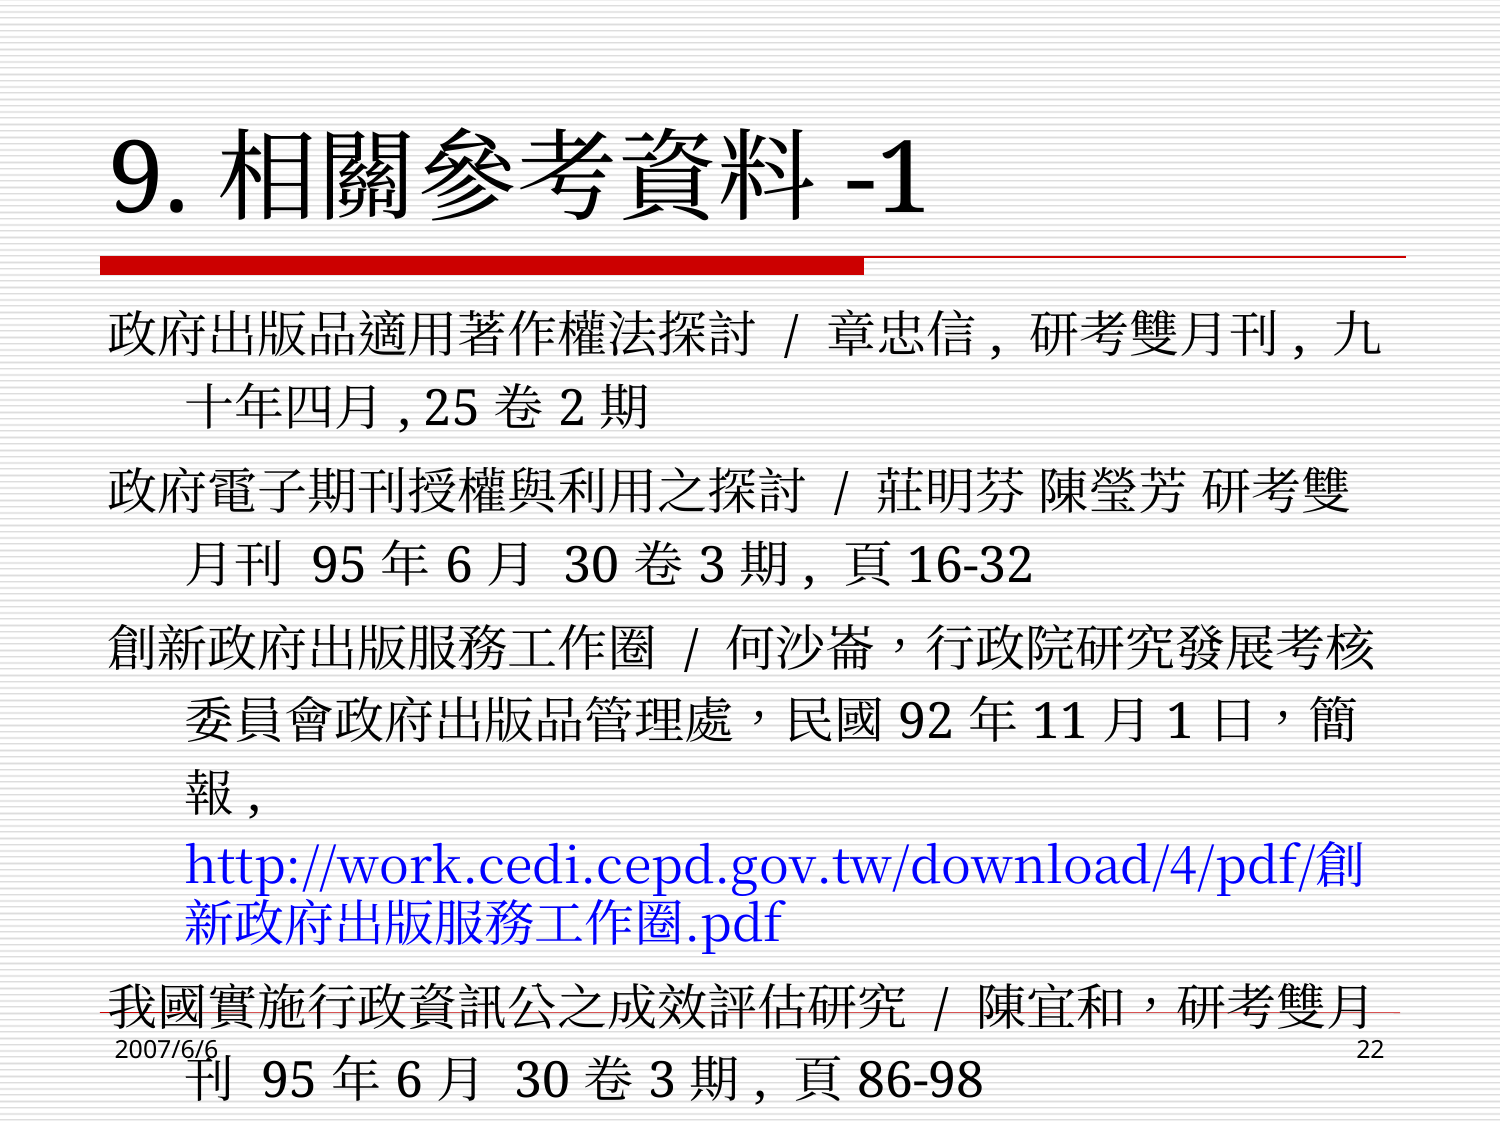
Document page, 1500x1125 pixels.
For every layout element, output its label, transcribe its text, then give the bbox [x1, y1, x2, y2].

picture [0, 0, 1500, 1125]
title 9.相關參考資料-1 [94, 49, 1407, 250]
list 政府出版品適用著作權法探討 / 章忠信, 研考雙月刊, 九十年四月, 25卷2期 政府電子期刊授權與利用之探討 / 莊明芬 陳瑩芳 研考雙月刊 95年6月 30卷3期, 頁16-32 創新政府出版服務工作圈 / 何沙崙，行政院研究發展考核委員會政府出版品管理處，民國92年11月1日，簡報, http://work.cedi.cepd.gov.tw/download/4/pdf/創新政府出版服務工作圈.pdf 我國實施行政資訊公之成效評估研究 / 陳宜和，研考雙月刊 95年6月 30卷3期, 頁86-98 [92, 287, 1406, 1125]
